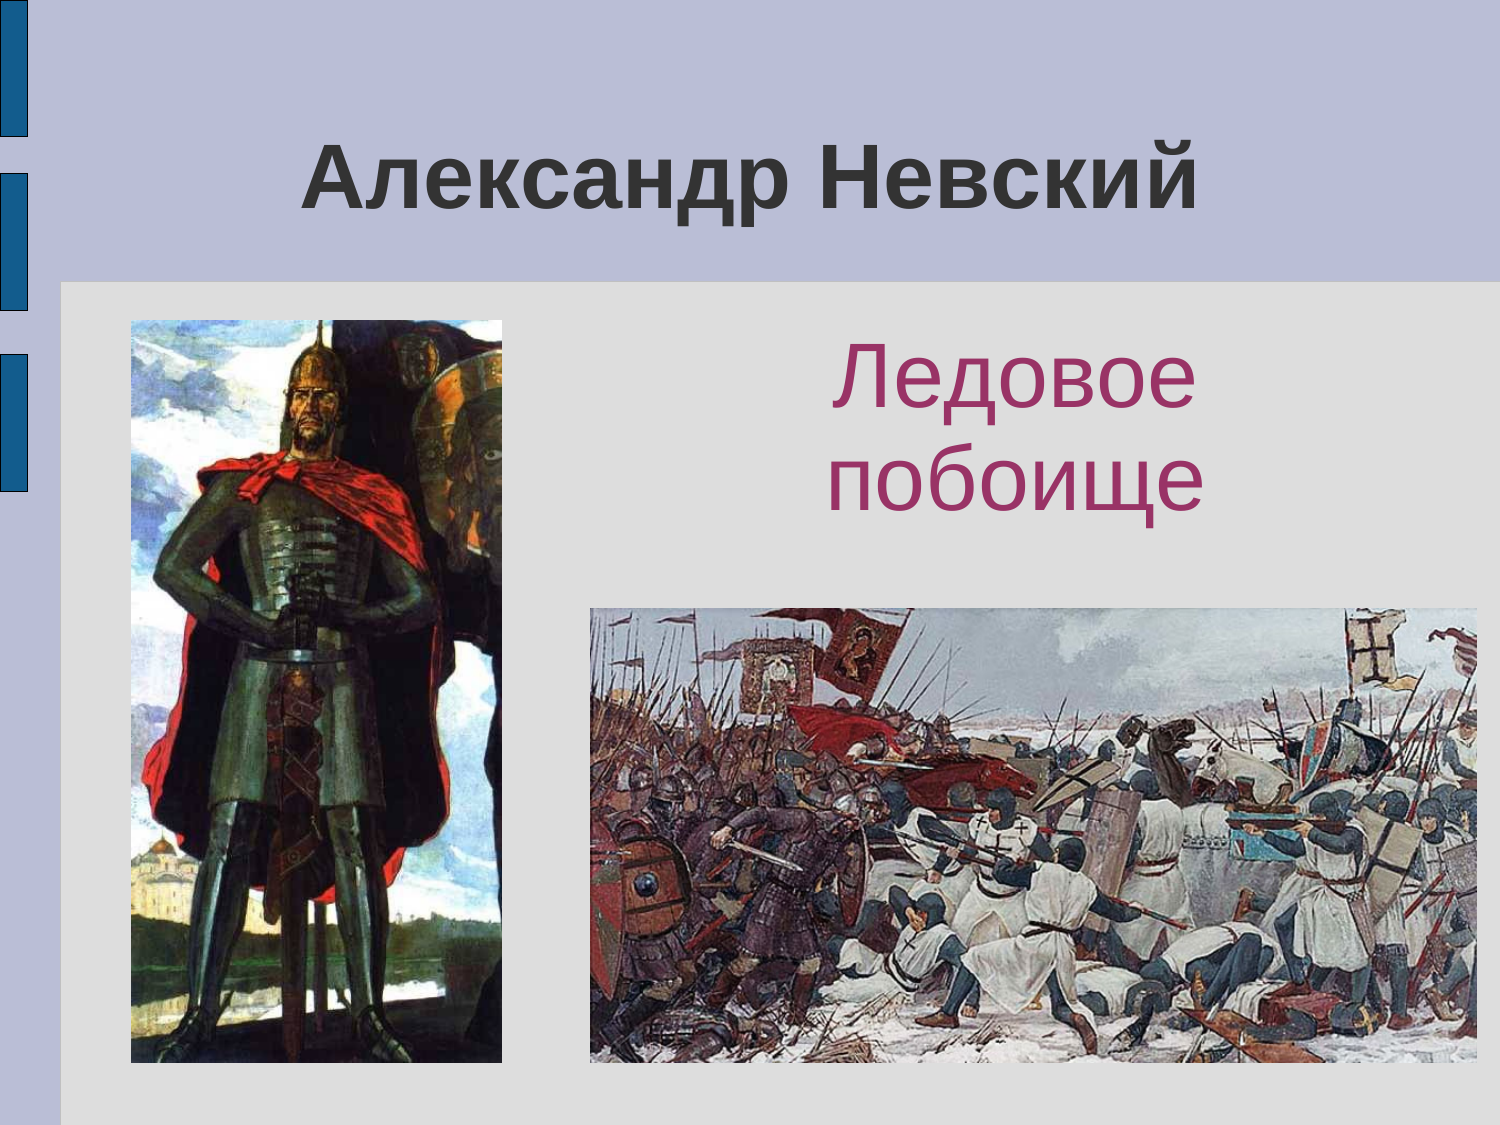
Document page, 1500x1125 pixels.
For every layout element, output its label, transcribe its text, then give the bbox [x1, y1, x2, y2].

title Александр Невский [110, 82, 1392, 271]
picture [590, 608, 1477, 1063]
list Ледовое побоище [703, 324, 1329, 608]
picture [131, 320, 502, 1063]
